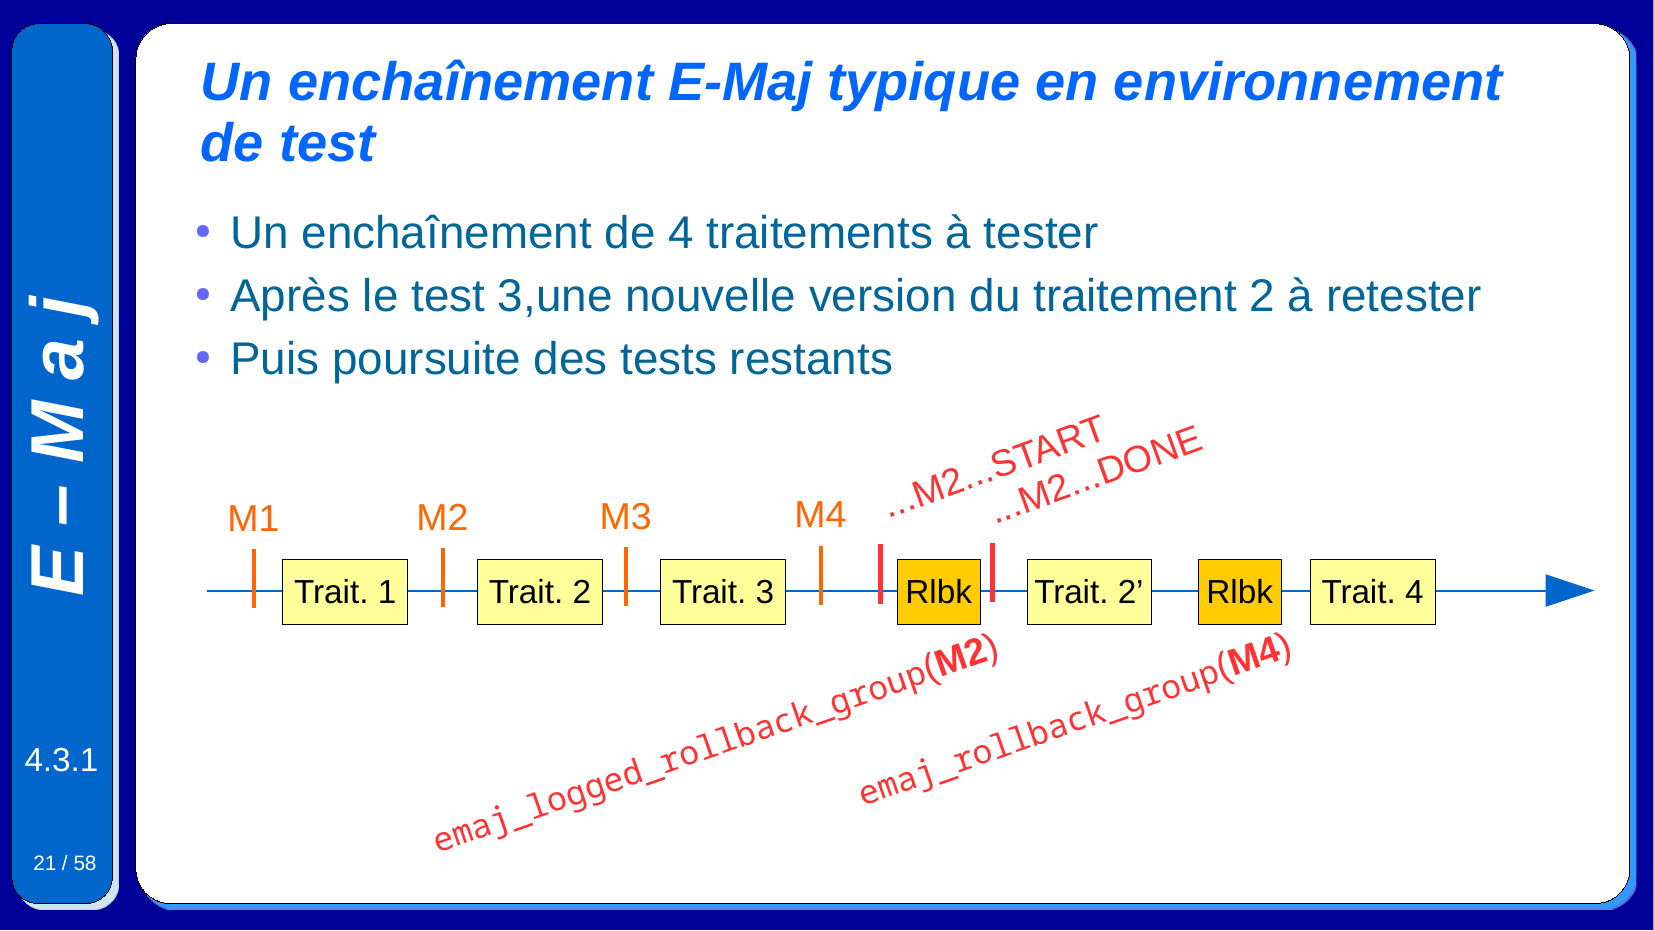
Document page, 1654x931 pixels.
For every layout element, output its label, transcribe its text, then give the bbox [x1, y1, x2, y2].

text_box Rlbk [897, 559, 981, 625]
text_box M4 [779, 486, 862, 544]
text_box M3 [584, 487, 667, 545]
text_box emaj_rollback_group(M4) [834, 609, 1318, 837]
text_box emaj_logged_rollback_group(M2) [409, 610, 1025, 884]
title Un enchaînement E-Maj typique en environnement de test [200, 34, 1575, 191]
text_box Rlbk [1198, 559, 1282, 625]
text_box M1 [212, 490, 295, 547]
text_box ...M2...DONE [967, 404, 1225, 545]
text_box Trait. 2 [477, 559, 603, 625]
text_box Trait. 3 [660, 559, 786, 625]
text_box Trait. 2’ [1027, 559, 1152, 625]
text_box Trait. 1 [282, 559, 408, 625]
text_box Trait. 4 [1310, 559, 1436, 625]
text_box M2 [401, 488, 484, 546]
text_box ...M2...START [860, 394, 1123, 539]
list Un enchaînement de 4 traitements à tester Après le test 3,une nouvelle version du traitement 2 à retester Puis poursuite des tests restants [177, 206, 1587, 385]
